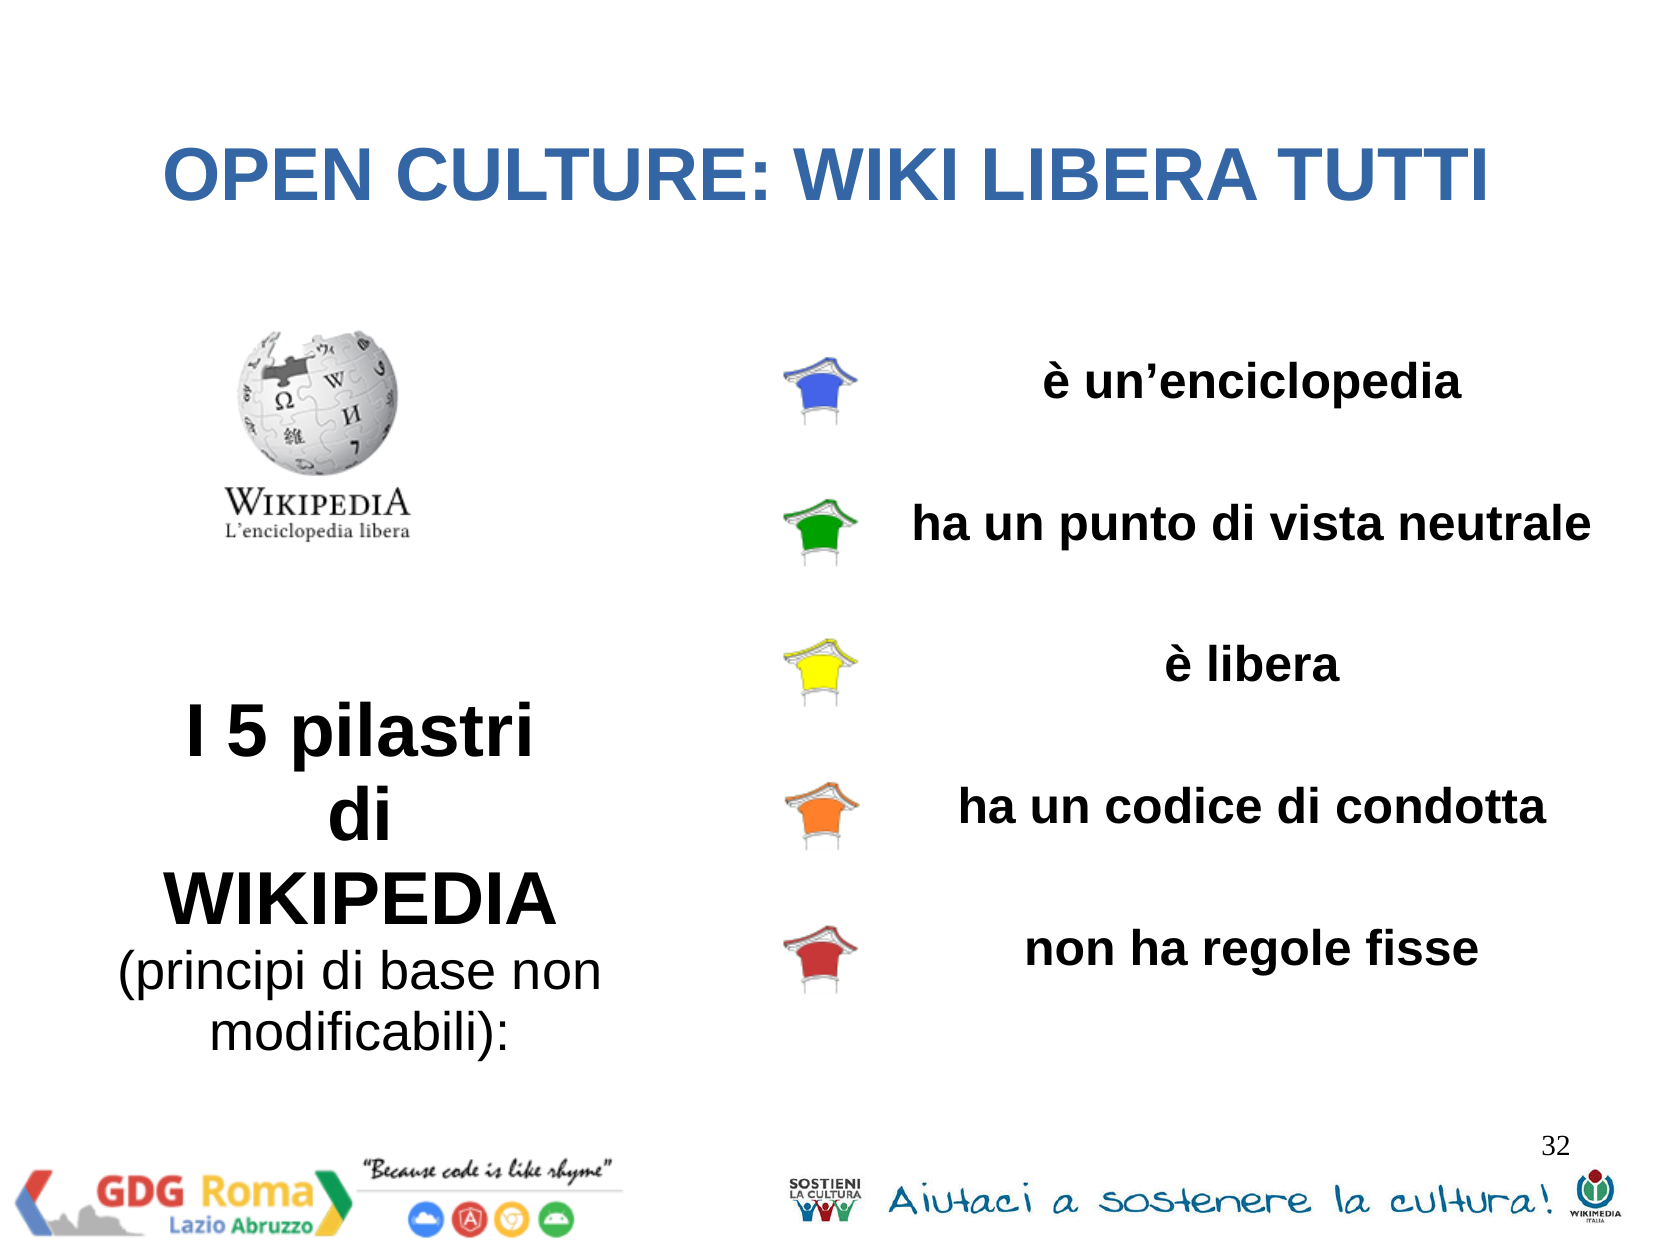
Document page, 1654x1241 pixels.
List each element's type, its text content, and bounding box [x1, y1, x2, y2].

text_box è libera [885, 631, 1619, 697]
text_box è un’enciclopedia [885, 348, 1619, 414]
picture [779, 773, 863, 860]
title OPEN CULTURE: WIKI LIBERA TUTTI [11, 17, 1642, 249]
picture [779, 915, 863, 1002]
picture [11, 1155, 626, 1241]
picture [772, 1163, 1648, 1233]
text_box non ha regole fisse [885, 915, 1619, 981]
picture [212, 307, 424, 550]
picture [779, 348, 863, 435]
text_box I 5 pilastri di WIKIPEDIA (principi di base non modificabili): [47, 604, 674, 1146]
text_box ha un punto di vista neutrale [885, 490, 1619, 556]
picture [779, 490, 863, 577]
picture [779, 631, 863, 718]
text_box ha un codice di condotta [885, 773, 1619, 839]
